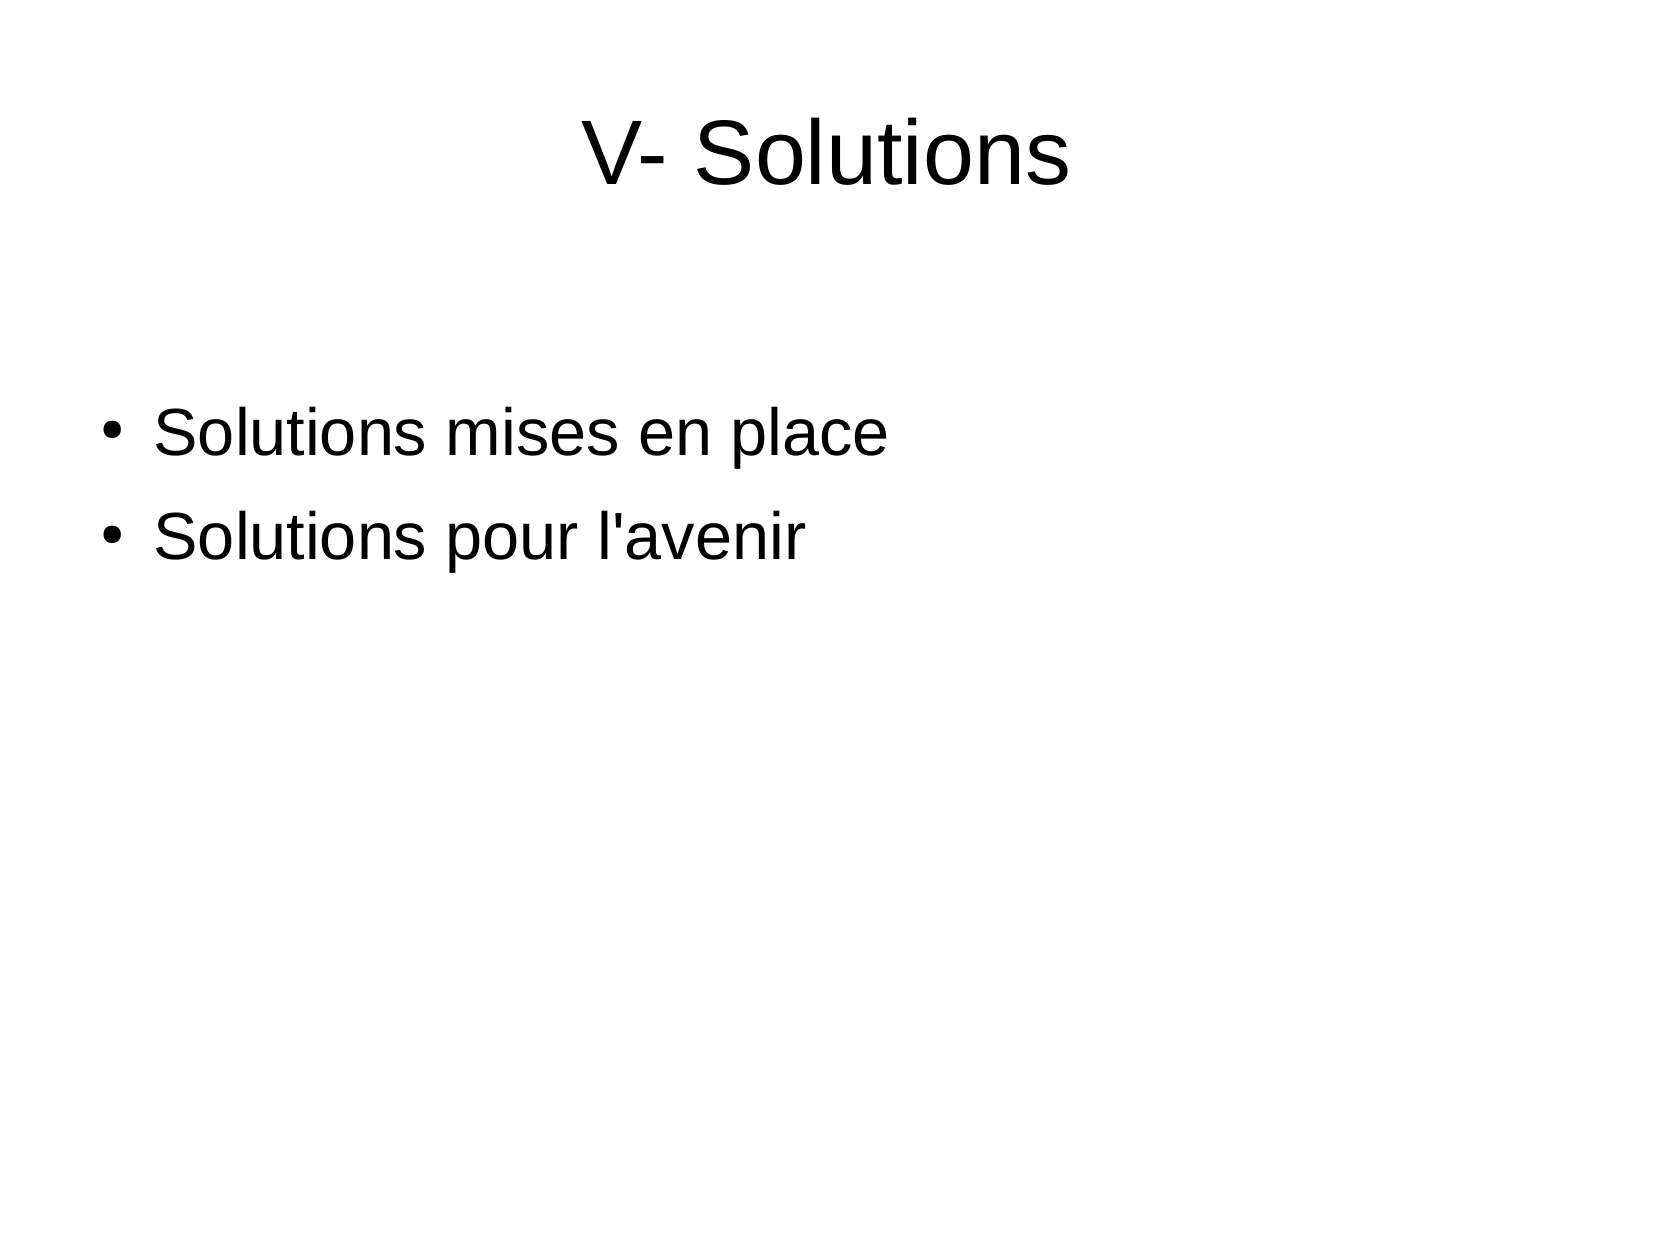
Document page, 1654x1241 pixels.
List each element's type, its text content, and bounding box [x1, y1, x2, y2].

title V- Solutions [82, 49, 1571, 257]
list Solutions mises en place Solutions pour l'avenir [82, 290, 1571, 1109]
